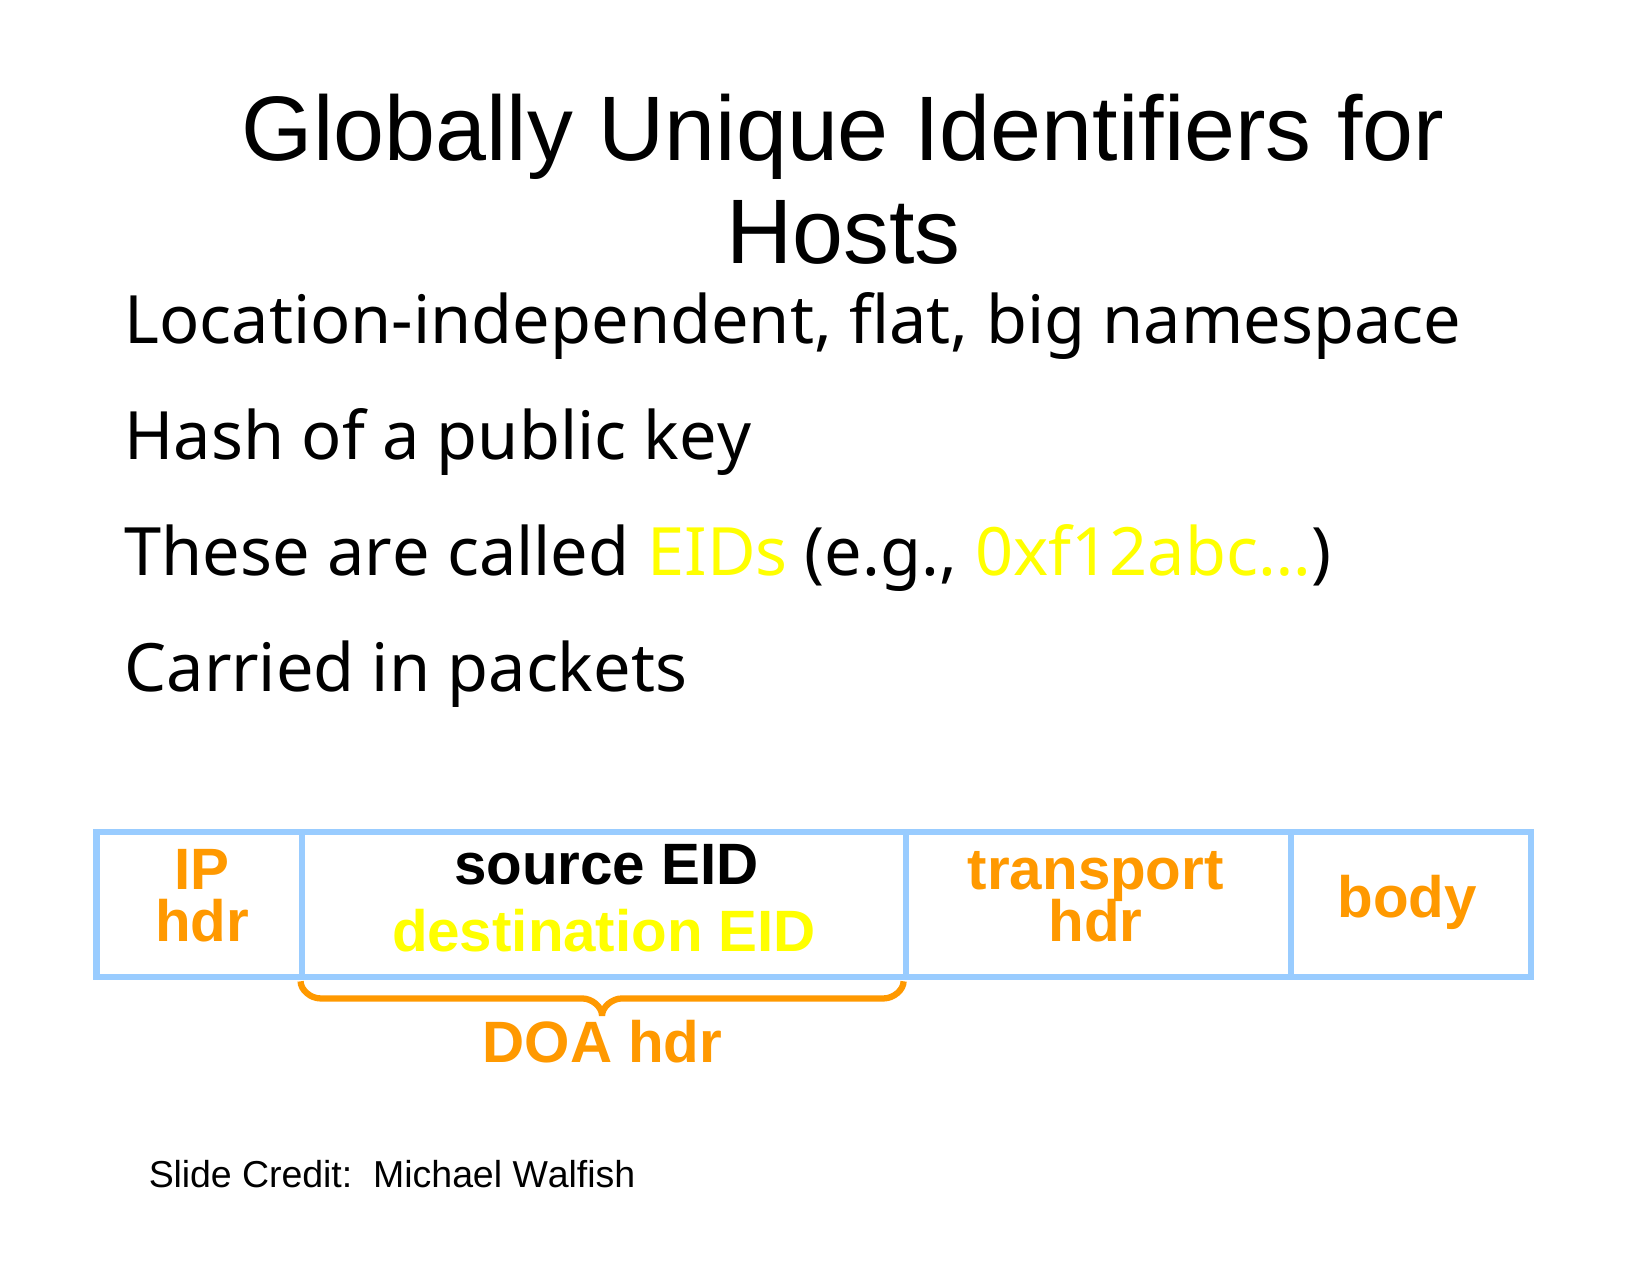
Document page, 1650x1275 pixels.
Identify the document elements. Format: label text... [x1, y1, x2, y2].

text_box body [1293, 827, 1522, 969]
text_box transport hdr [905, 839, 1287, 960]
text_box [989, 809, 1028, 871]
text_box IP hdr [101, 839, 303, 960]
title Globally Unique Identifiers for Hosts [127, 59, 1561, 302]
text_box source EID [309, 835, 904, 904]
text_box destination EID [309, 902, 899, 970]
text_box DOA hdr [304, 1013, 901, 1081]
text_box Slide Credit: Michael Walfish [134, 1146, 660, 1208]
text_box Location-independent, flat, big namespace Hash of a public key These are called EIDs (e.g., 0xf12abc…) Carried in packets [109, 264, 1553, 444]
